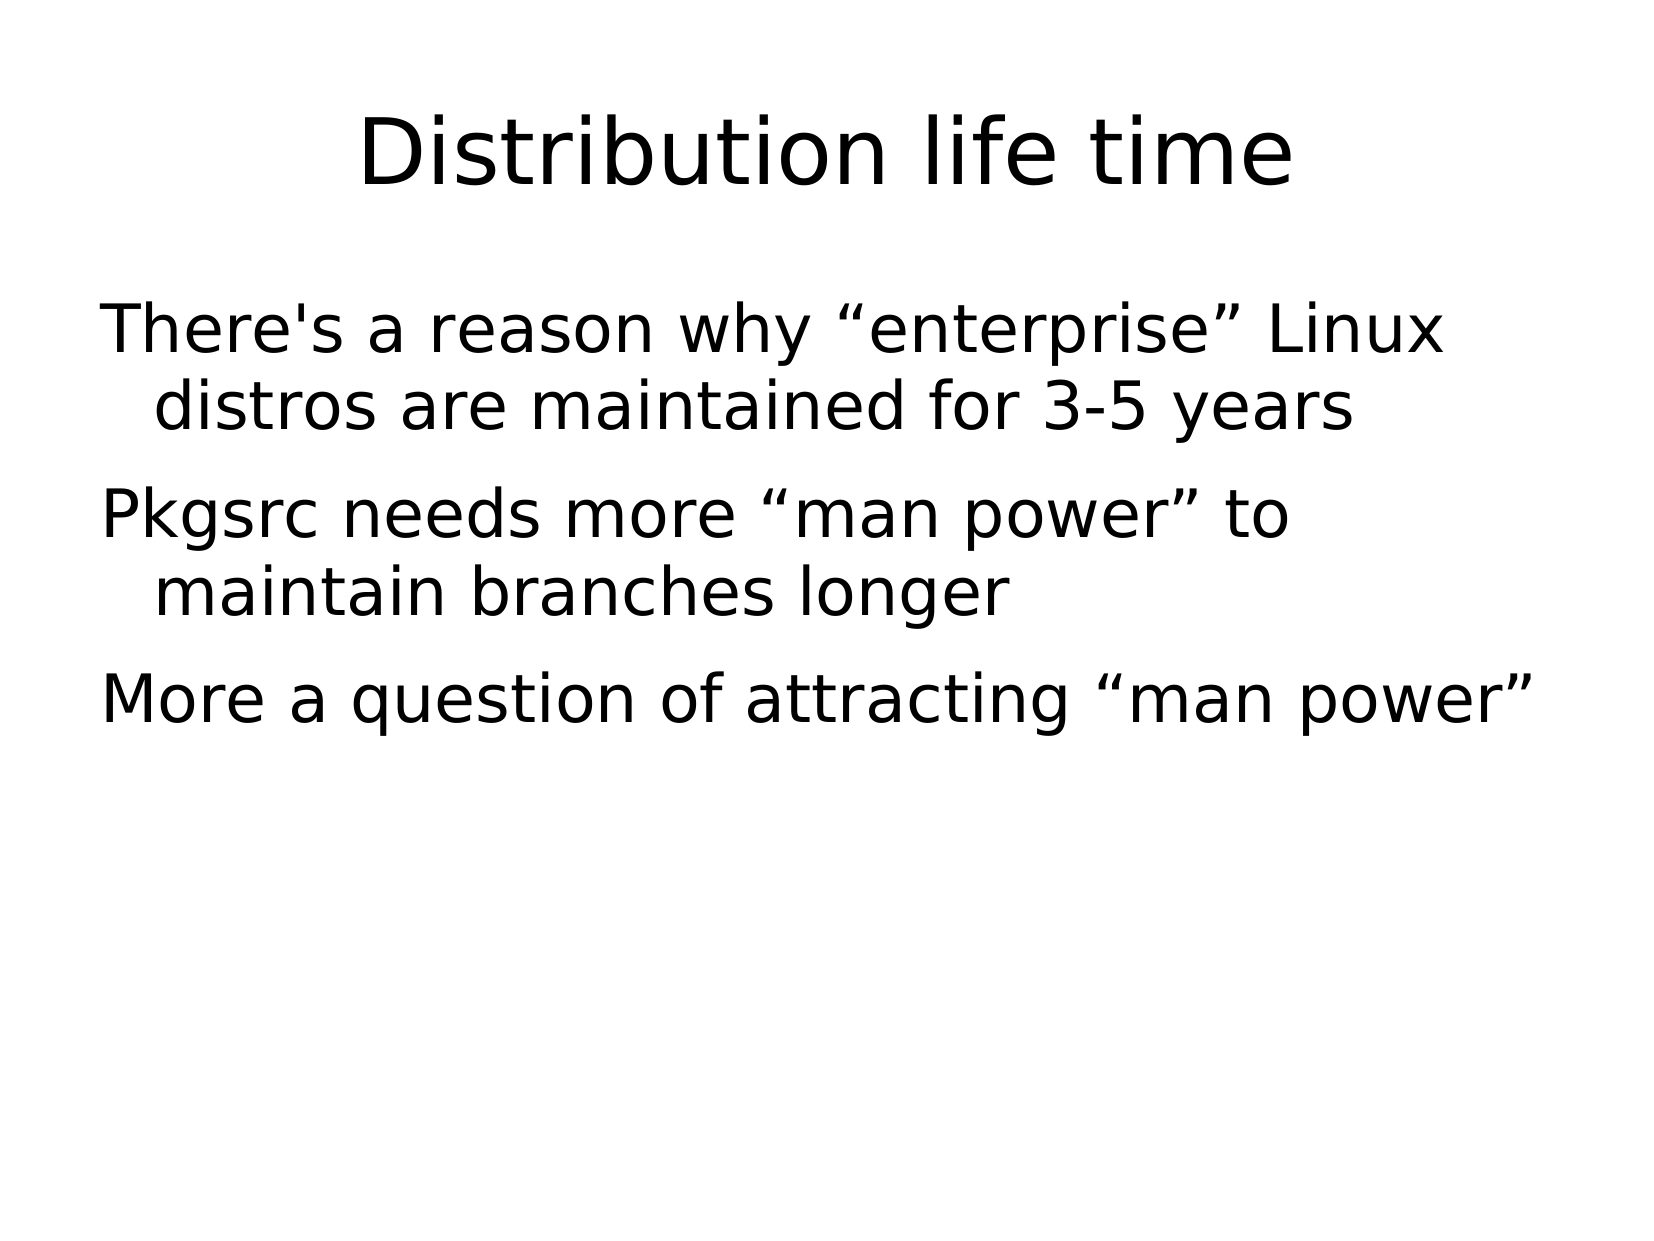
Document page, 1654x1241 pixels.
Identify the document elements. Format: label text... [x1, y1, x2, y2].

title Distribution life time [82, 56, 1571, 250]
list There's a reason why “enterprise” Linux distros are maintained for 3-5 years Pkgsrc needs more “man power” to maintain branches longer More a question of attracting “man power” [82, 290, 1571, 1094]
